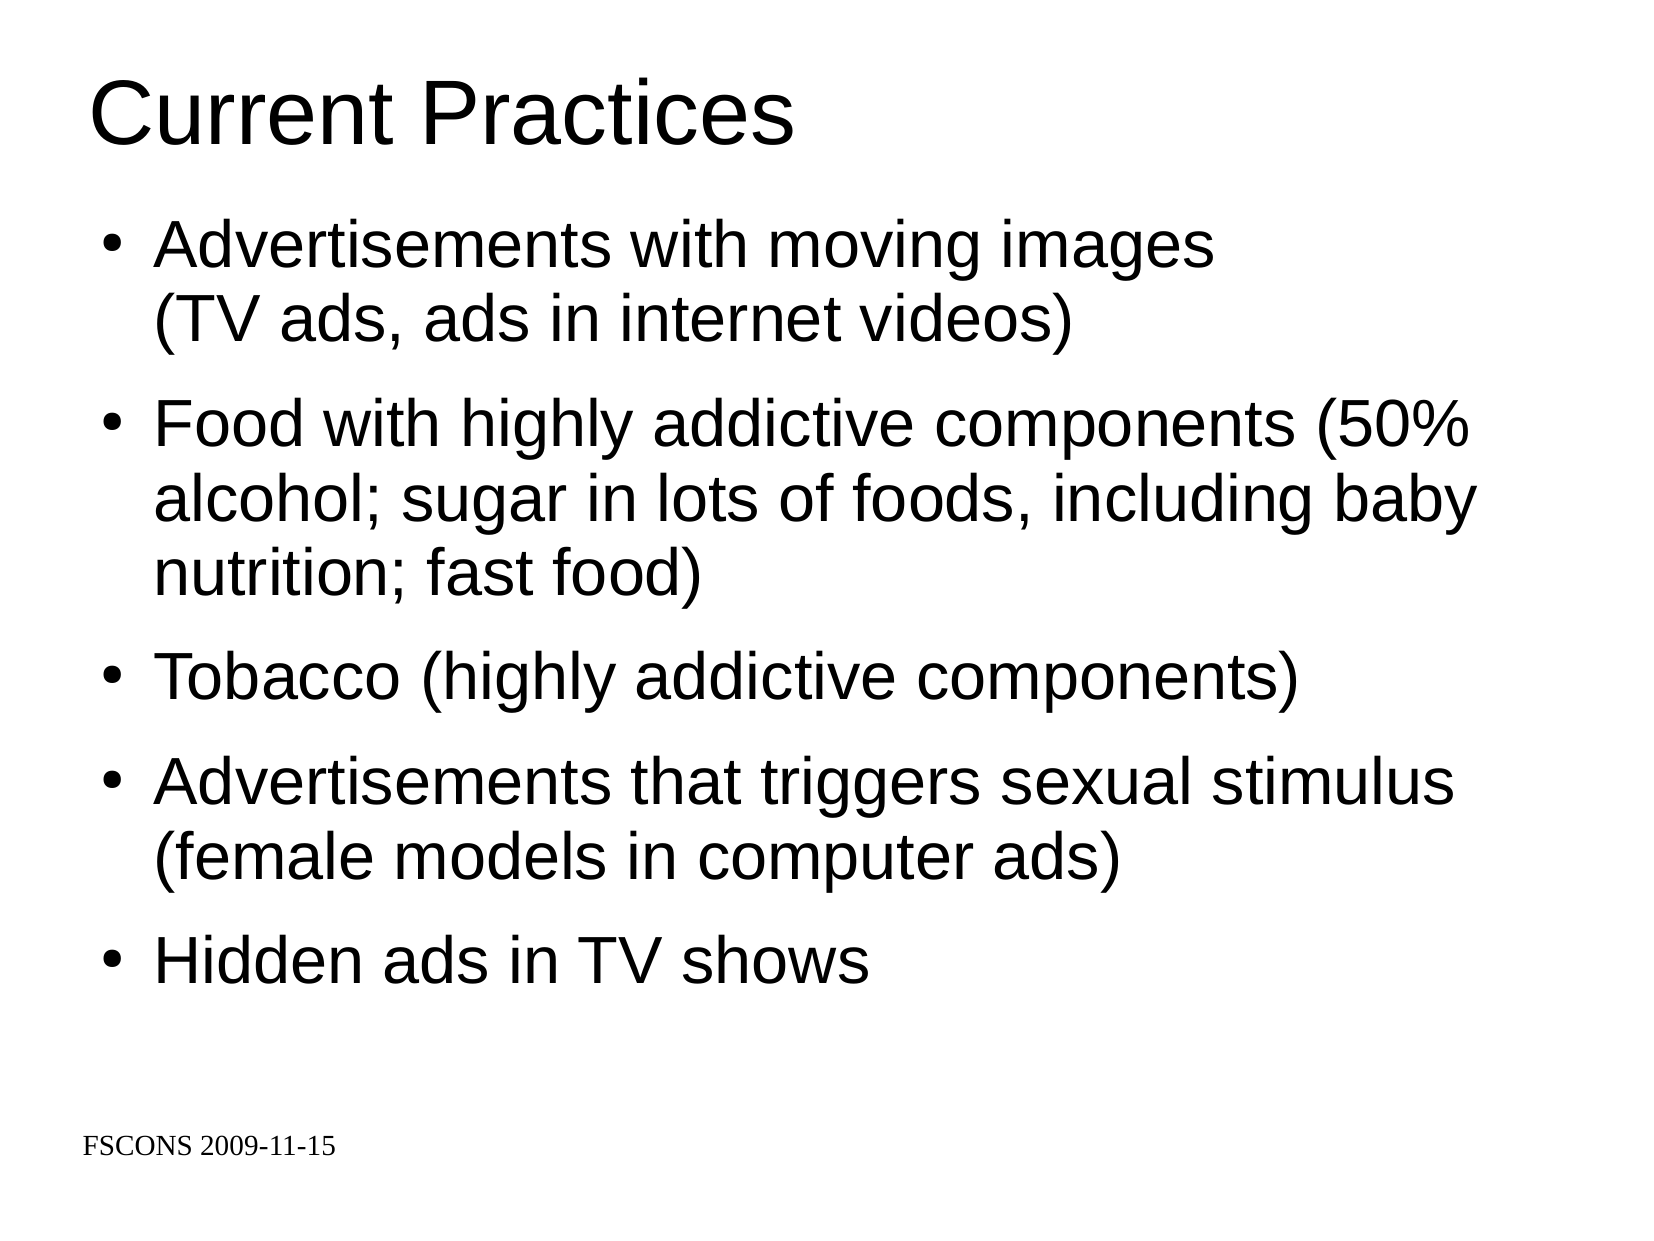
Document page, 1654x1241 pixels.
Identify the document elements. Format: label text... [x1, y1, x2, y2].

title Current Practices [88, 56, 1388, 171]
list Advertisements with moving images (TV ads, ads in internet videos) Food with highly addictive components (50% alcohol; sugar in lots of foods, including baby nutrition; fast food) Tobacco (highly addictive components) Advertisements that triggers sexual stimulus (female models in computer ads) Hidden ads in TV shows [82, 206, 1571, 1137]
